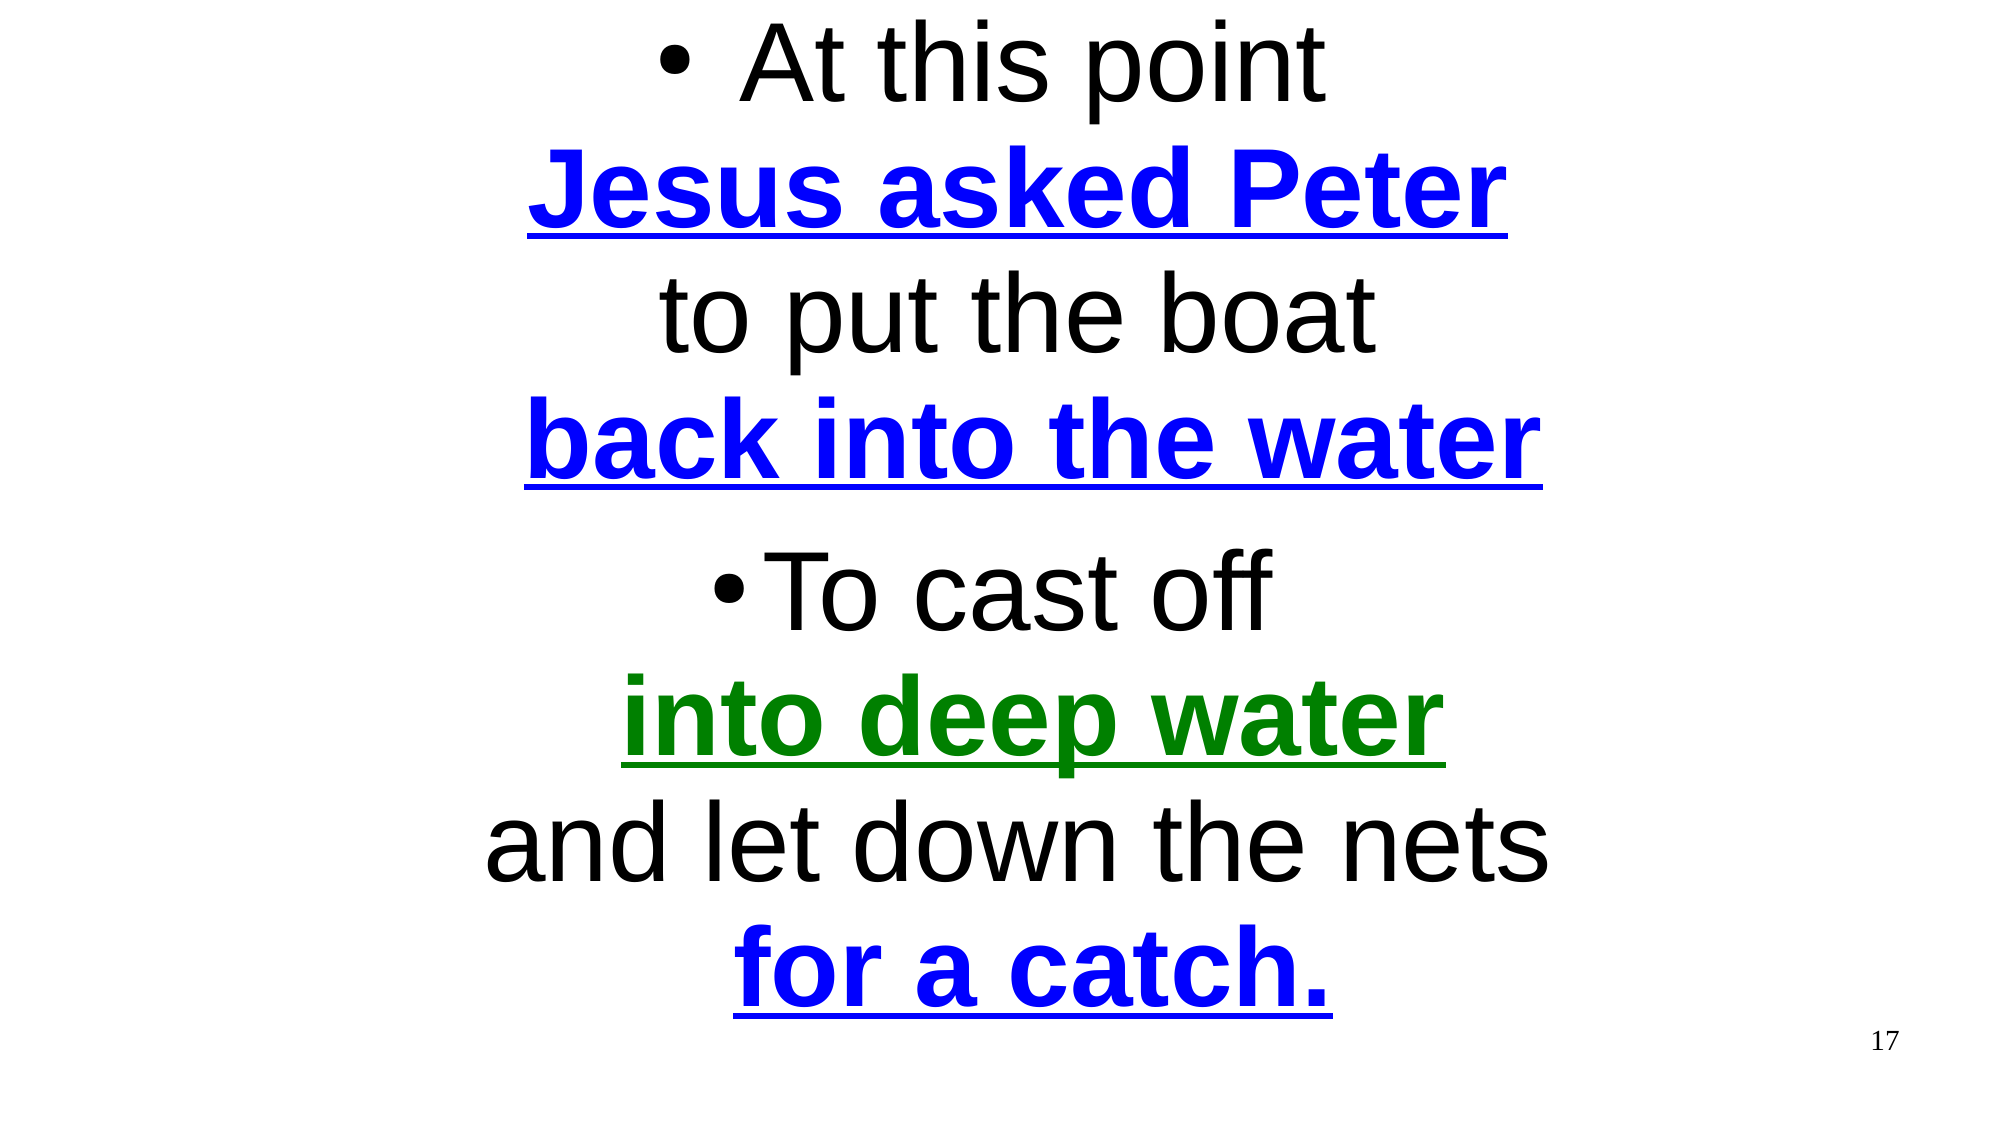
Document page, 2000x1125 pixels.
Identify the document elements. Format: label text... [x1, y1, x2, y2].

list At this point Jesus asked Peter to put the boat back into the water To cast off into deep water and let down the nets for a catch. [0, 0, 1996, 1123]
